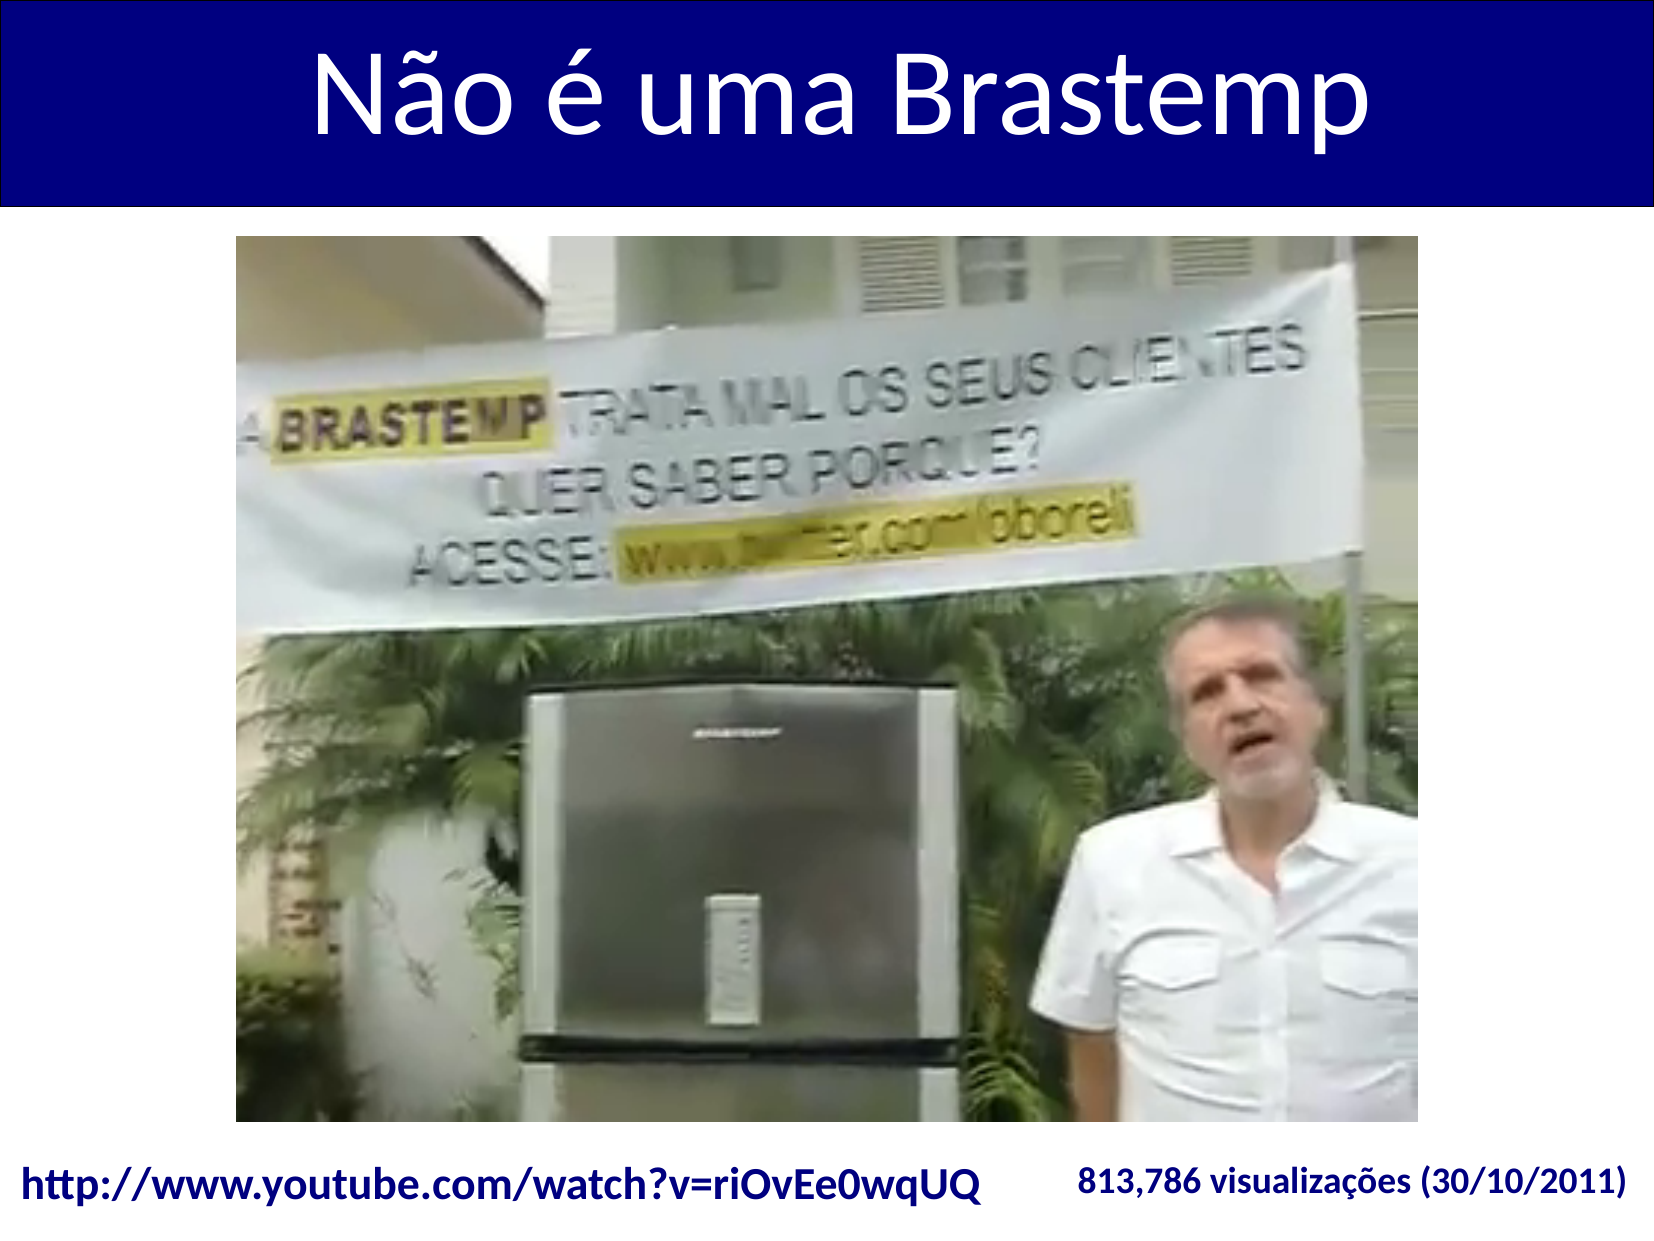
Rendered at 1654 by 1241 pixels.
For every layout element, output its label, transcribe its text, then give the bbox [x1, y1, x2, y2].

title Não é uma Brastemp [0, 0, 1654, 207]
text_box 813,786 visualizações (30/10/2011) [1062, 1157, 1648, 1219]
picture [236, 236, 1418, 1123]
text_box http://www.youtube.com/watch?v=riOvEe0wqUQ [5, 1157, 1010, 1229]
